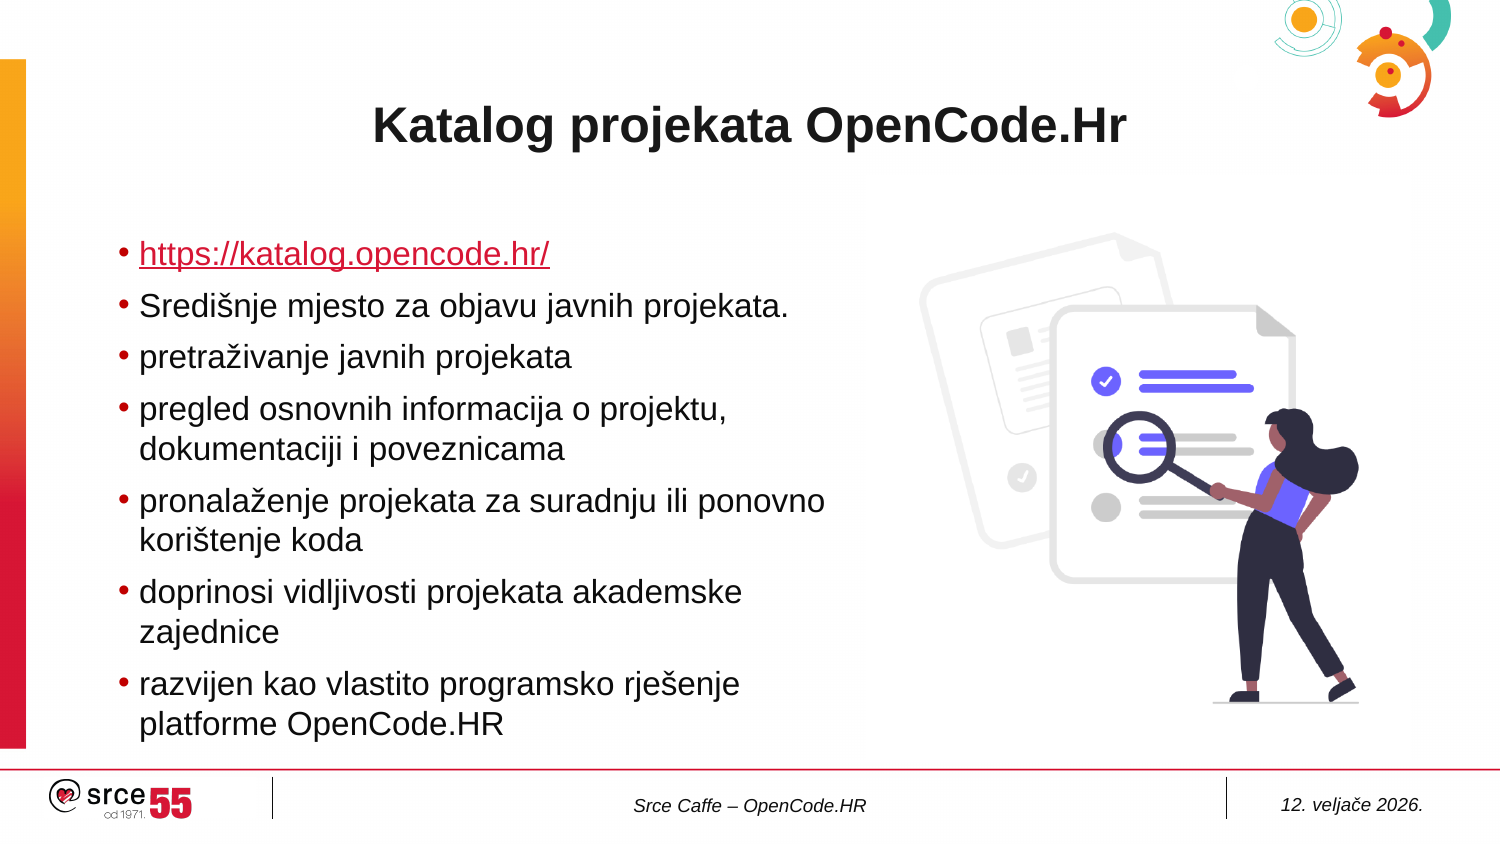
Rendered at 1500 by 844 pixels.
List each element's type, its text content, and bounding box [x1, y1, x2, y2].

title Katalog projekata OpenCode.Hr [103, 44, 1397, 208]
picture [0, 0, 1500, 844]
slide_number 12. veljače 2026. [1254, 781, 1451, 827]
list https://katalog.opencode.hr/ Središnje mjesto za objavu javnih projekata. pretraživanje javnih projekata pregled osnovnih informacija o projektu, dokumentaciji i poveznicama pronalaženje projekata za suradnju ili ponovno korištenje koda doprinosi vidljivosti projekata akademske zajednice razvijen kao vlastito programsko rješenje platforme OpenCode.HR [103, 224, 858, 760]
